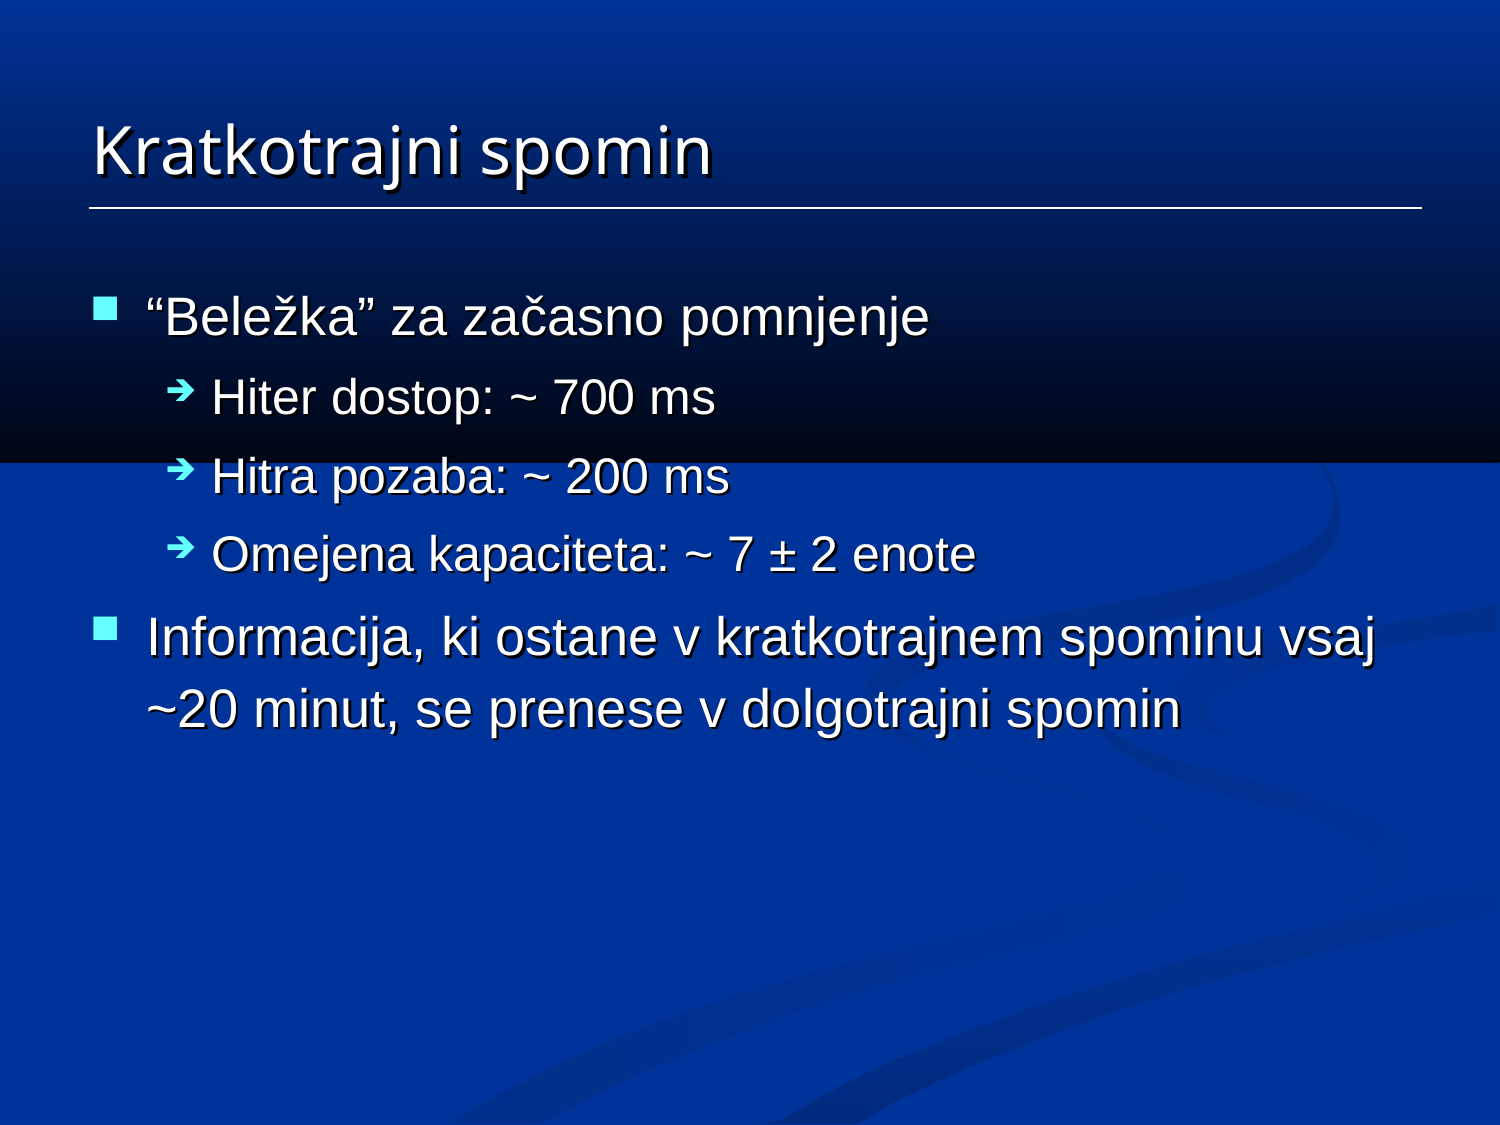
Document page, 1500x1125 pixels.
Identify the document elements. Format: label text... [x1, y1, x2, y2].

list “Beležka” za začasno pomnjenje Hiter dostop: ~ 700 ms Hitra pozaba: ~ 200 ms Omejena kapaciteta: ~ 7 ± 2 enote Informacija, ki ostane v kratkotrajnem spominu vsaj ~20 minut, se prenese v dolgotrajni spomin [74, 267, 1459, 1035]
text_box Kratkotrajni spomin [76, 54, 1352, 242]
